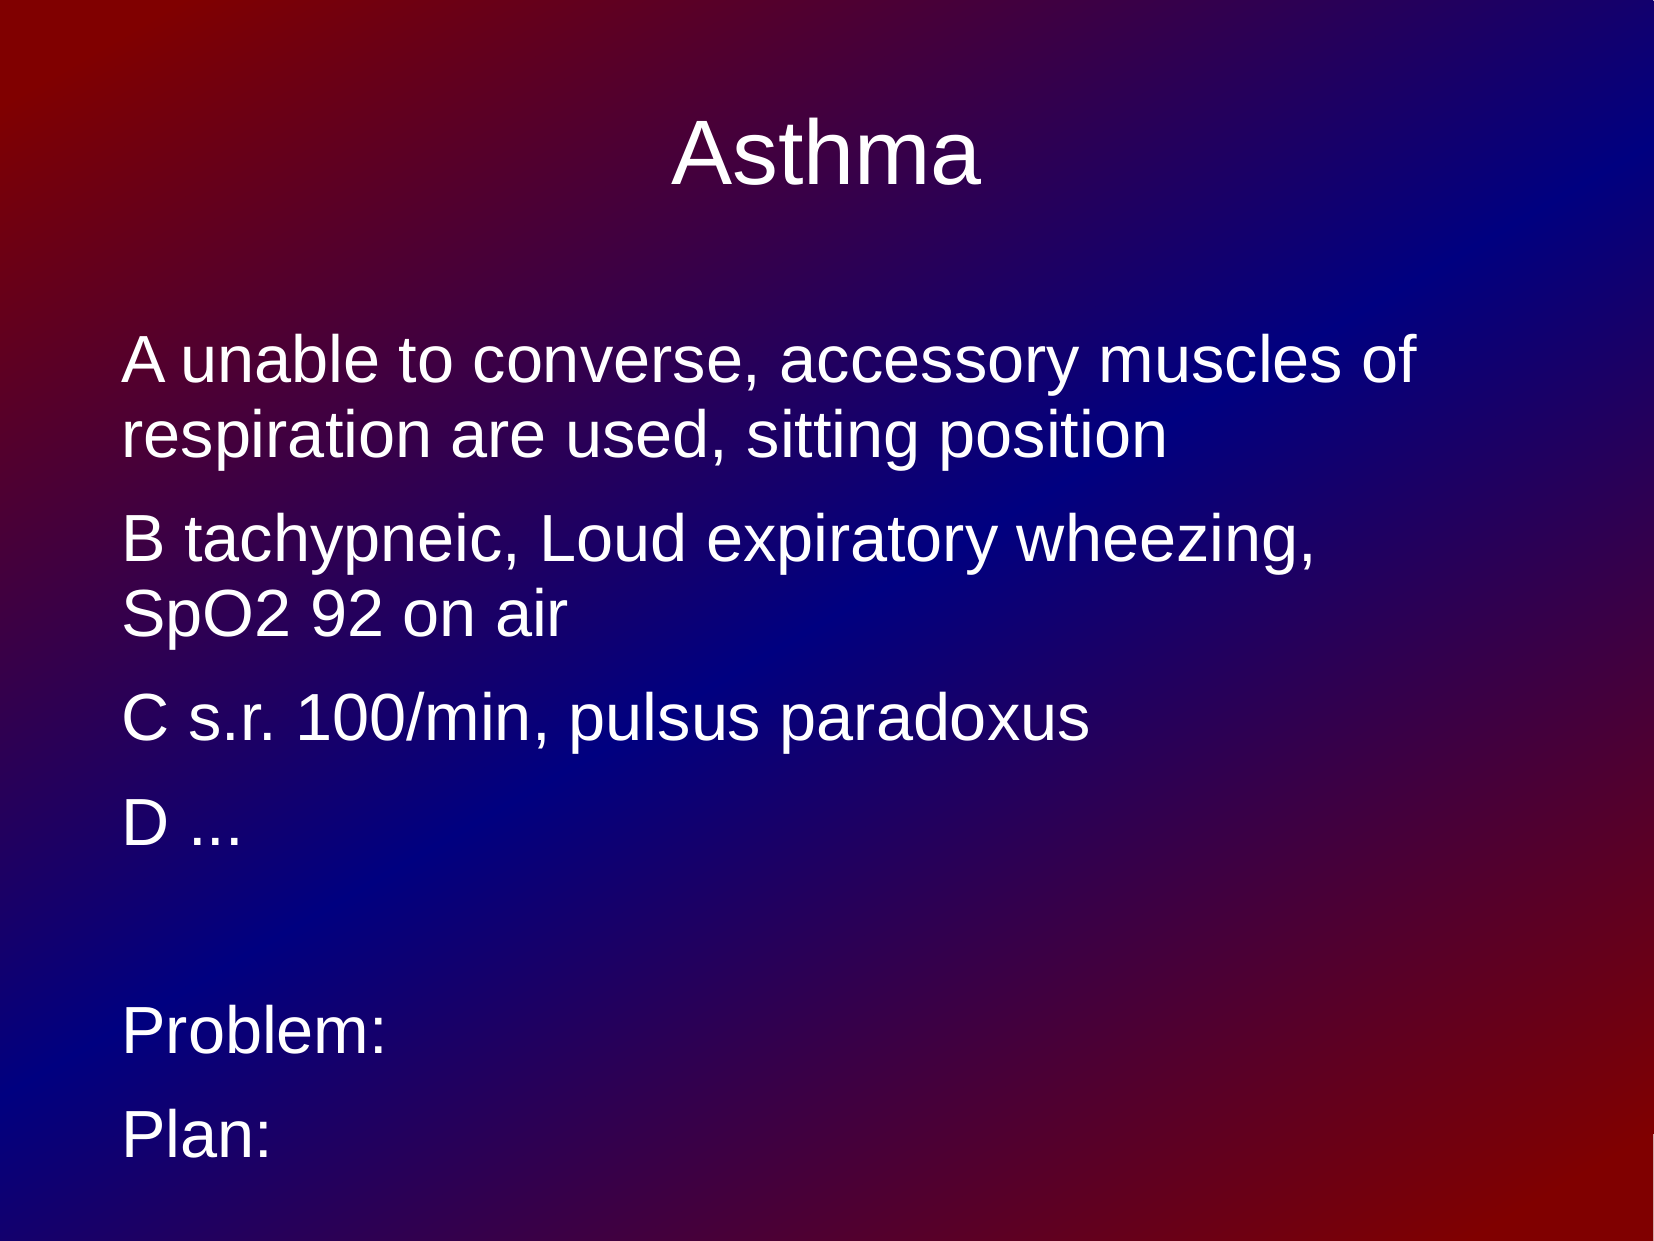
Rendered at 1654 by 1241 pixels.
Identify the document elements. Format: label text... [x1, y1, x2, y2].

title Asthma [82, 49, 1571, 257]
list A unable to converse, accessory muscles of respiration are used, sitting position B tachypneic, Loud expiratory wheezing, SpO2 92 on air C s.r. 100/min, pulsus paradoxus D ... Problem: Plan: [121, 322, 1561, 1173]
